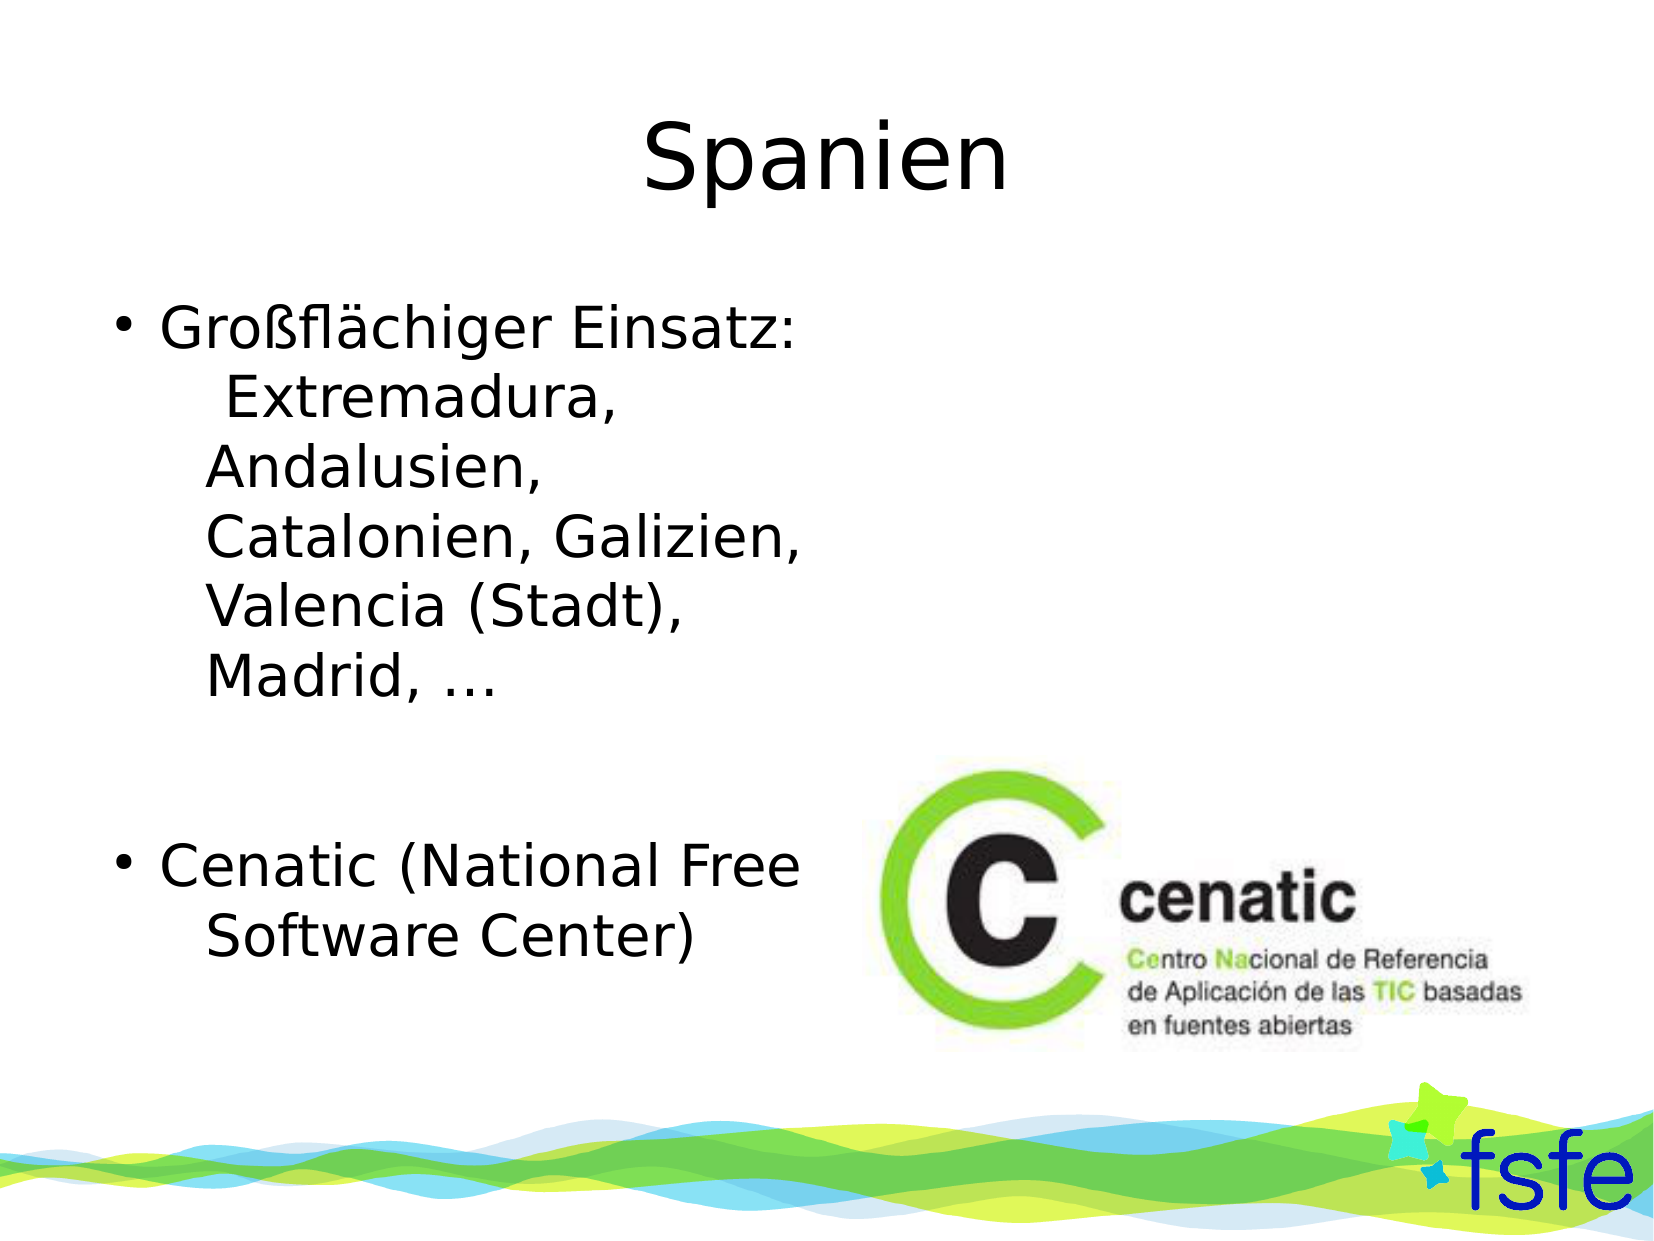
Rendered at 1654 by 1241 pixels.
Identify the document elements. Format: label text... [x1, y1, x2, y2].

list Großflächiger Einsatz: Extremadura, Andalusien, Catalonien, Galizien, Valencia (Stadt), Madrid, … Cenatic (National Free Software Center) [82, 290, 809, 1010]
picture [862, 755, 1551, 1052]
title Spanien [82, 49, 1571, 257]
text_box [82, 1129, 468, 1216]
text_box [565, 1129, 1090, 1216]
picture [0, 1081, 1654, 1241]
